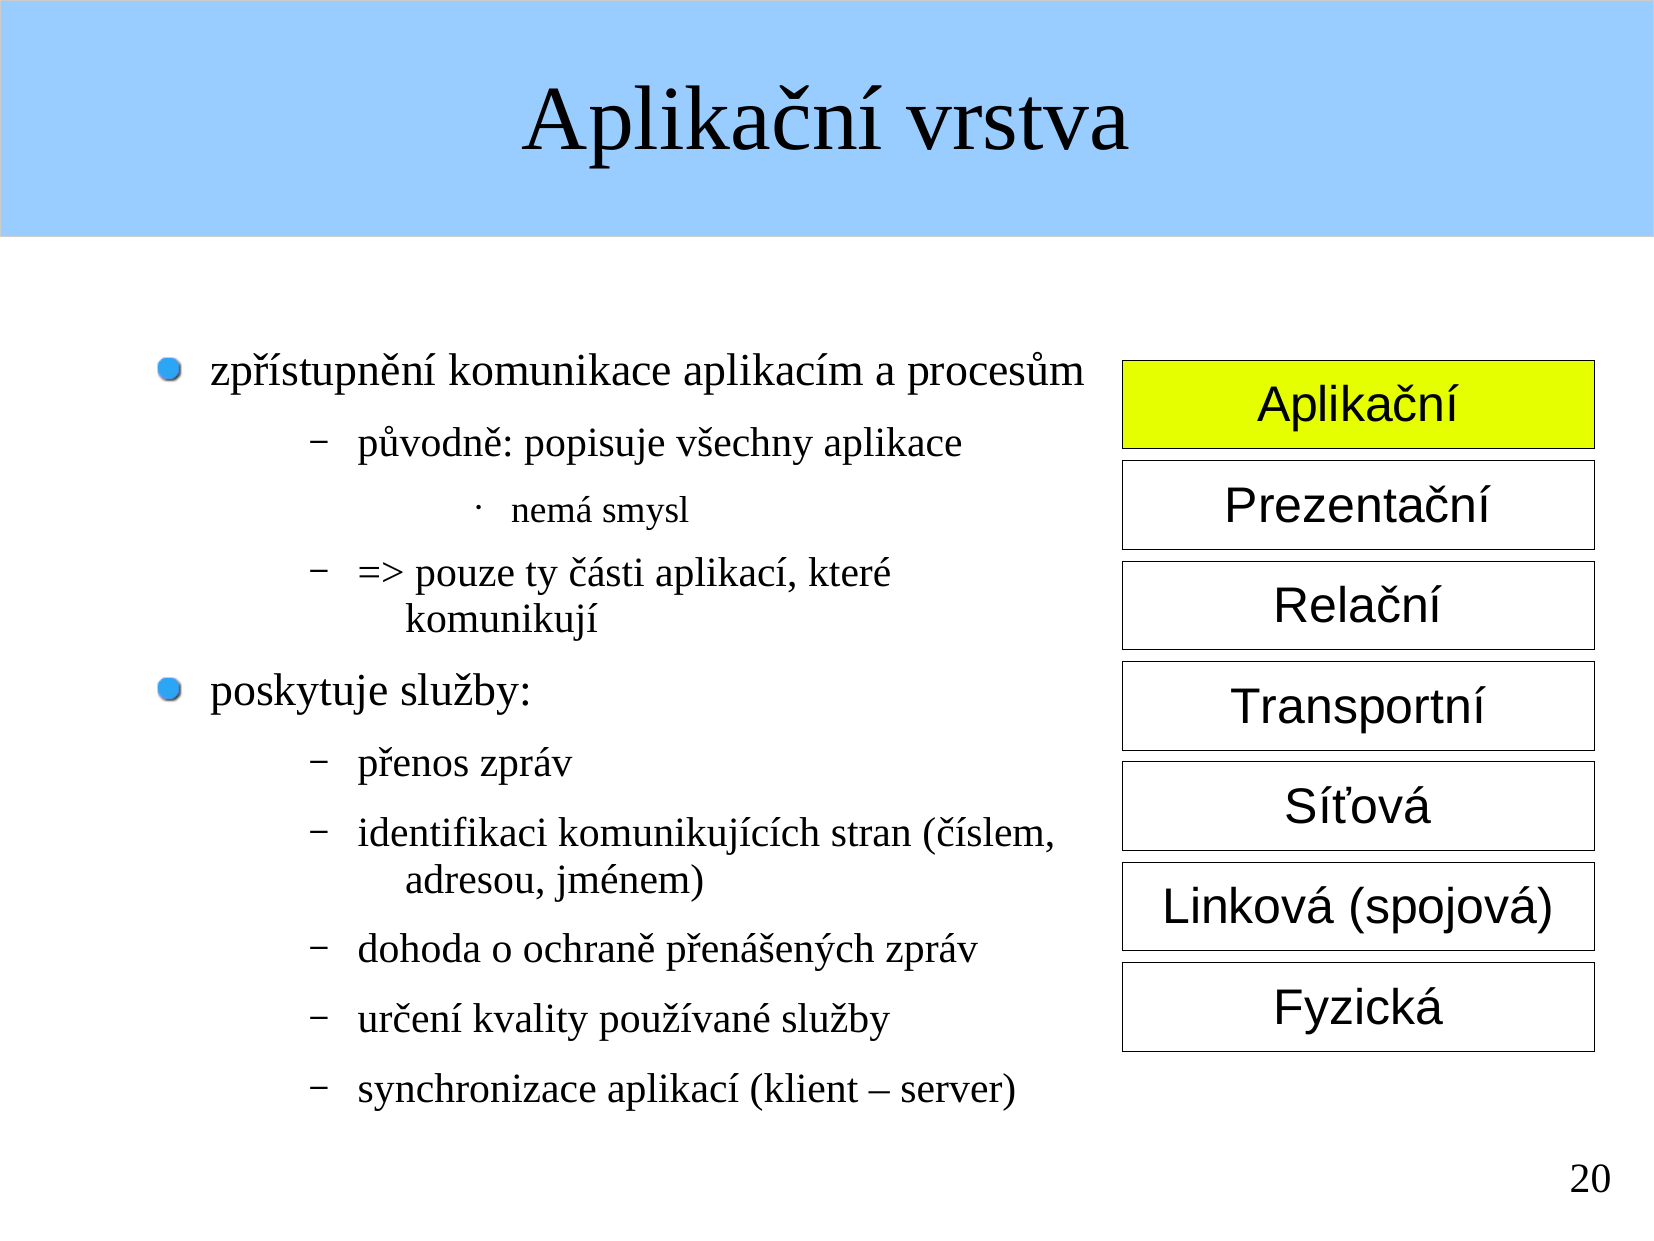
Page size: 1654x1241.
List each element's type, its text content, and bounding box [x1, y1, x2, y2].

text_box Transportní [1122, 661, 1595, 751]
list zpřístupnění komunikace aplikacím a procesům původně: popisuje všechny aplikace nemá smysl => pouze ty části aplikací, které komunikují poskytuje služby: přenos zpráv identifikaci komunikujících stran (číslem, adresou, jménem) dohoda o ochraně přenášených zpráv určení kvality používané služby synchronizace aplikací (klient – server) [121, 344, 1093, 1113]
text_box Fyzická [1122, 962, 1595, 1052]
text_box Prezentační [1122, 460, 1595, 550]
title Aplikační vrstva [0, 0, 1654, 237]
text_box Relační [1122, 561, 1595, 650]
text_box Linková (spojová) [1122, 862, 1595, 951]
text_box Síťová [1122, 761, 1595, 851]
text_box Aplikační [1122, 360, 1595, 449]
